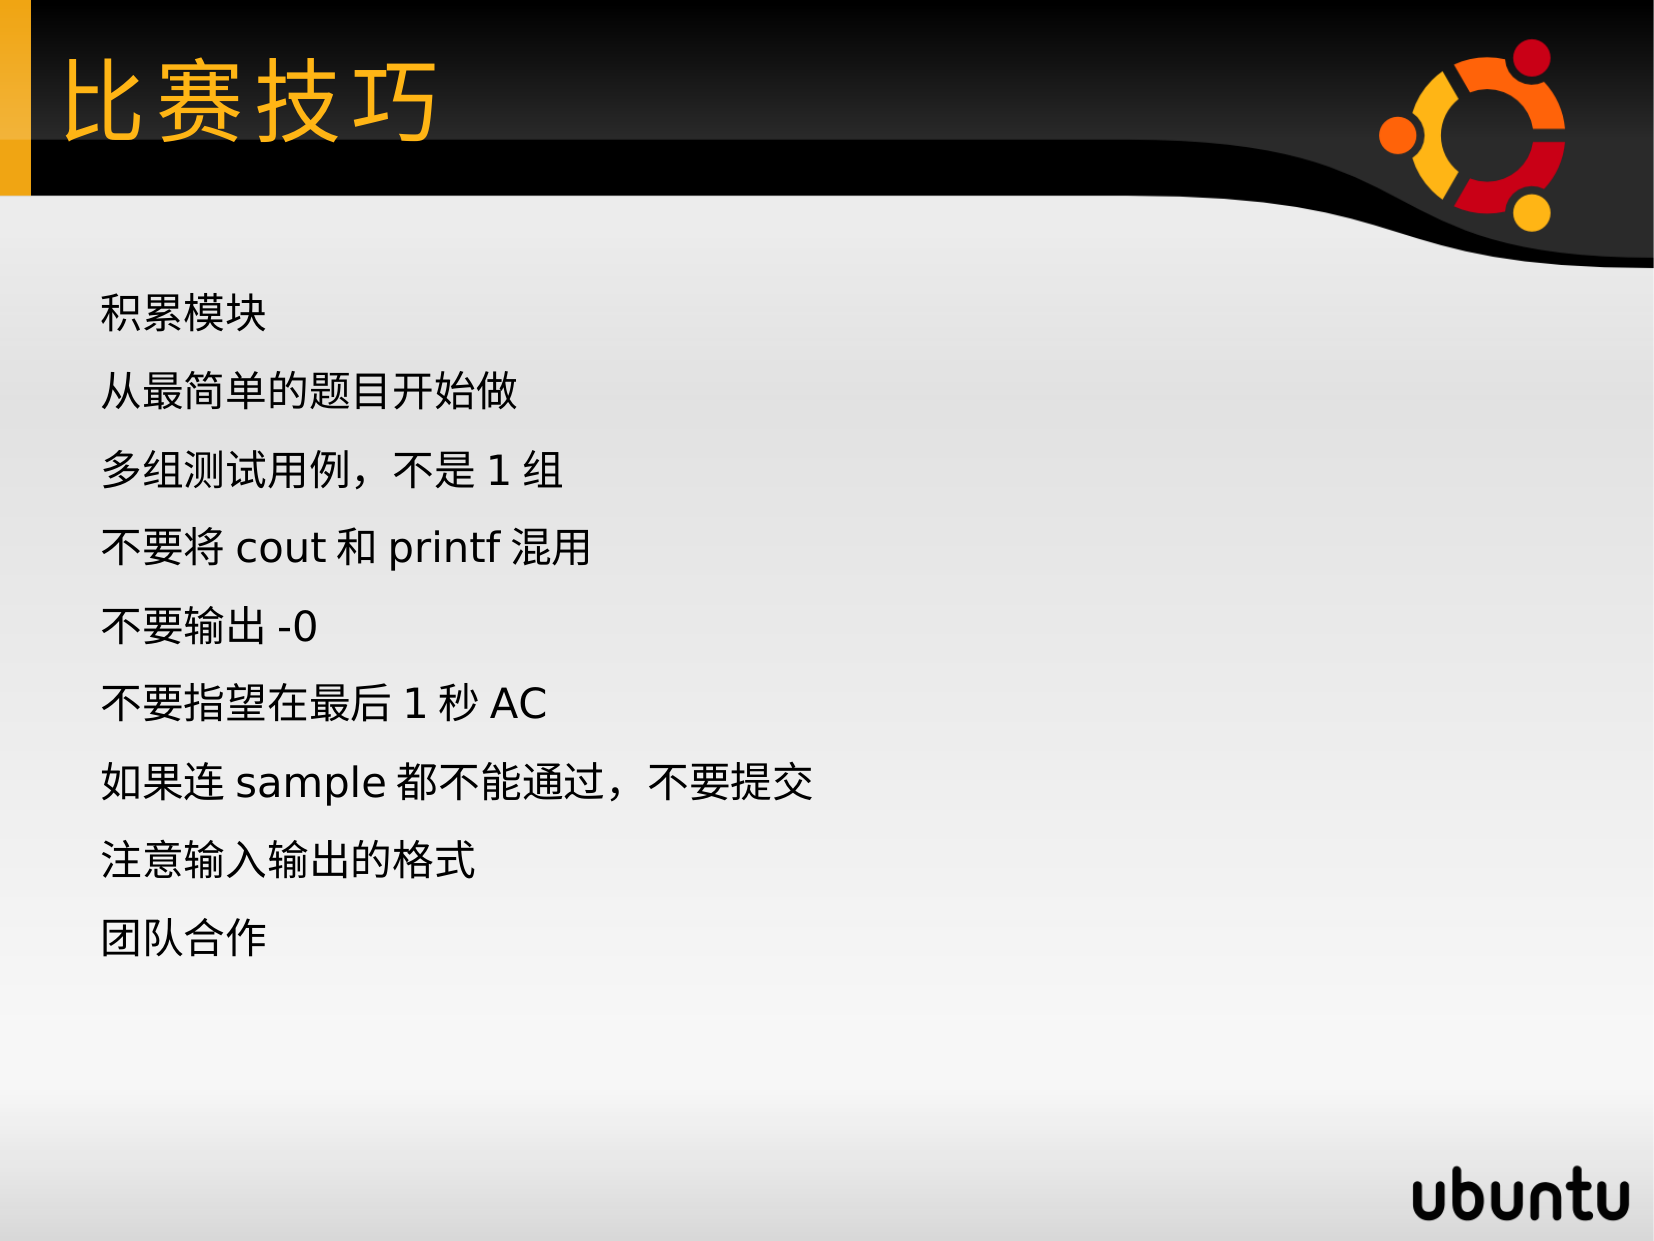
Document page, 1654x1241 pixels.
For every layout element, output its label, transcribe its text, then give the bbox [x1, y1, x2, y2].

picture [0, 0, 1654, 1241]
title 比赛技巧 [59, 36, 1270, 171]
list 积累模块 从最简单的题目开始做 多组测试用例，不是1组 不要将cout和printf混用 不要输出-0 不要指望在最后1秒AC 如果连sample都不能通过，不要提交 注意输入输出的格式 团队合作 [82, 290, 1571, 1094]
